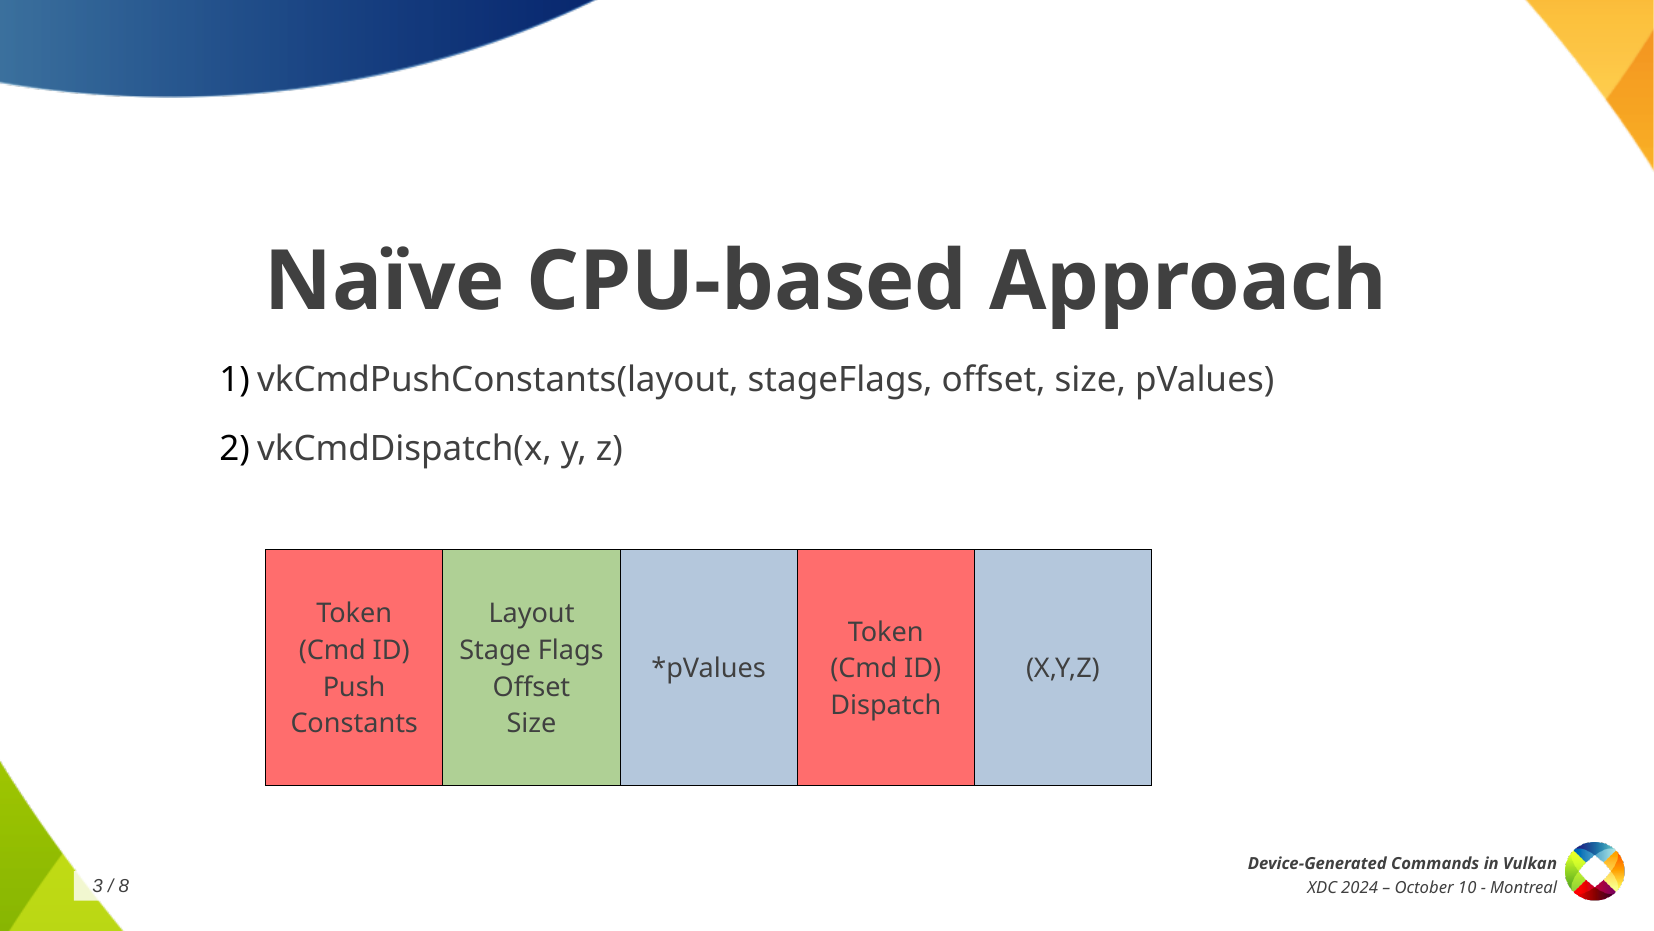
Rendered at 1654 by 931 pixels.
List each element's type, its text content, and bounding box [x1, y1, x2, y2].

text_box Layout Stage Flags Offset Size [442, 549, 620, 786]
picture [0, 344, 215, 931]
picture [1564, 841, 1625, 901]
text_box (X,Y,Z) [974, 549, 1152, 786]
text_box Token (Cmd ID) Push Constants [265, 549, 442, 786]
text_box *pValues [620, 549, 797, 786]
picture [1517, 0, 1654, 248]
list vkCmdPushConstants(layout, stageFlags, offset, size, pValues) vkCmdDispatch(x, y, z) [206, 354, 1447, 473]
picture [0, 0, 827, 98]
title Naïve CPU-based Approach [206, 206, 1447, 348]
text_box Token (Cmd ID) Dispatch [797, 549, 974, 786]
